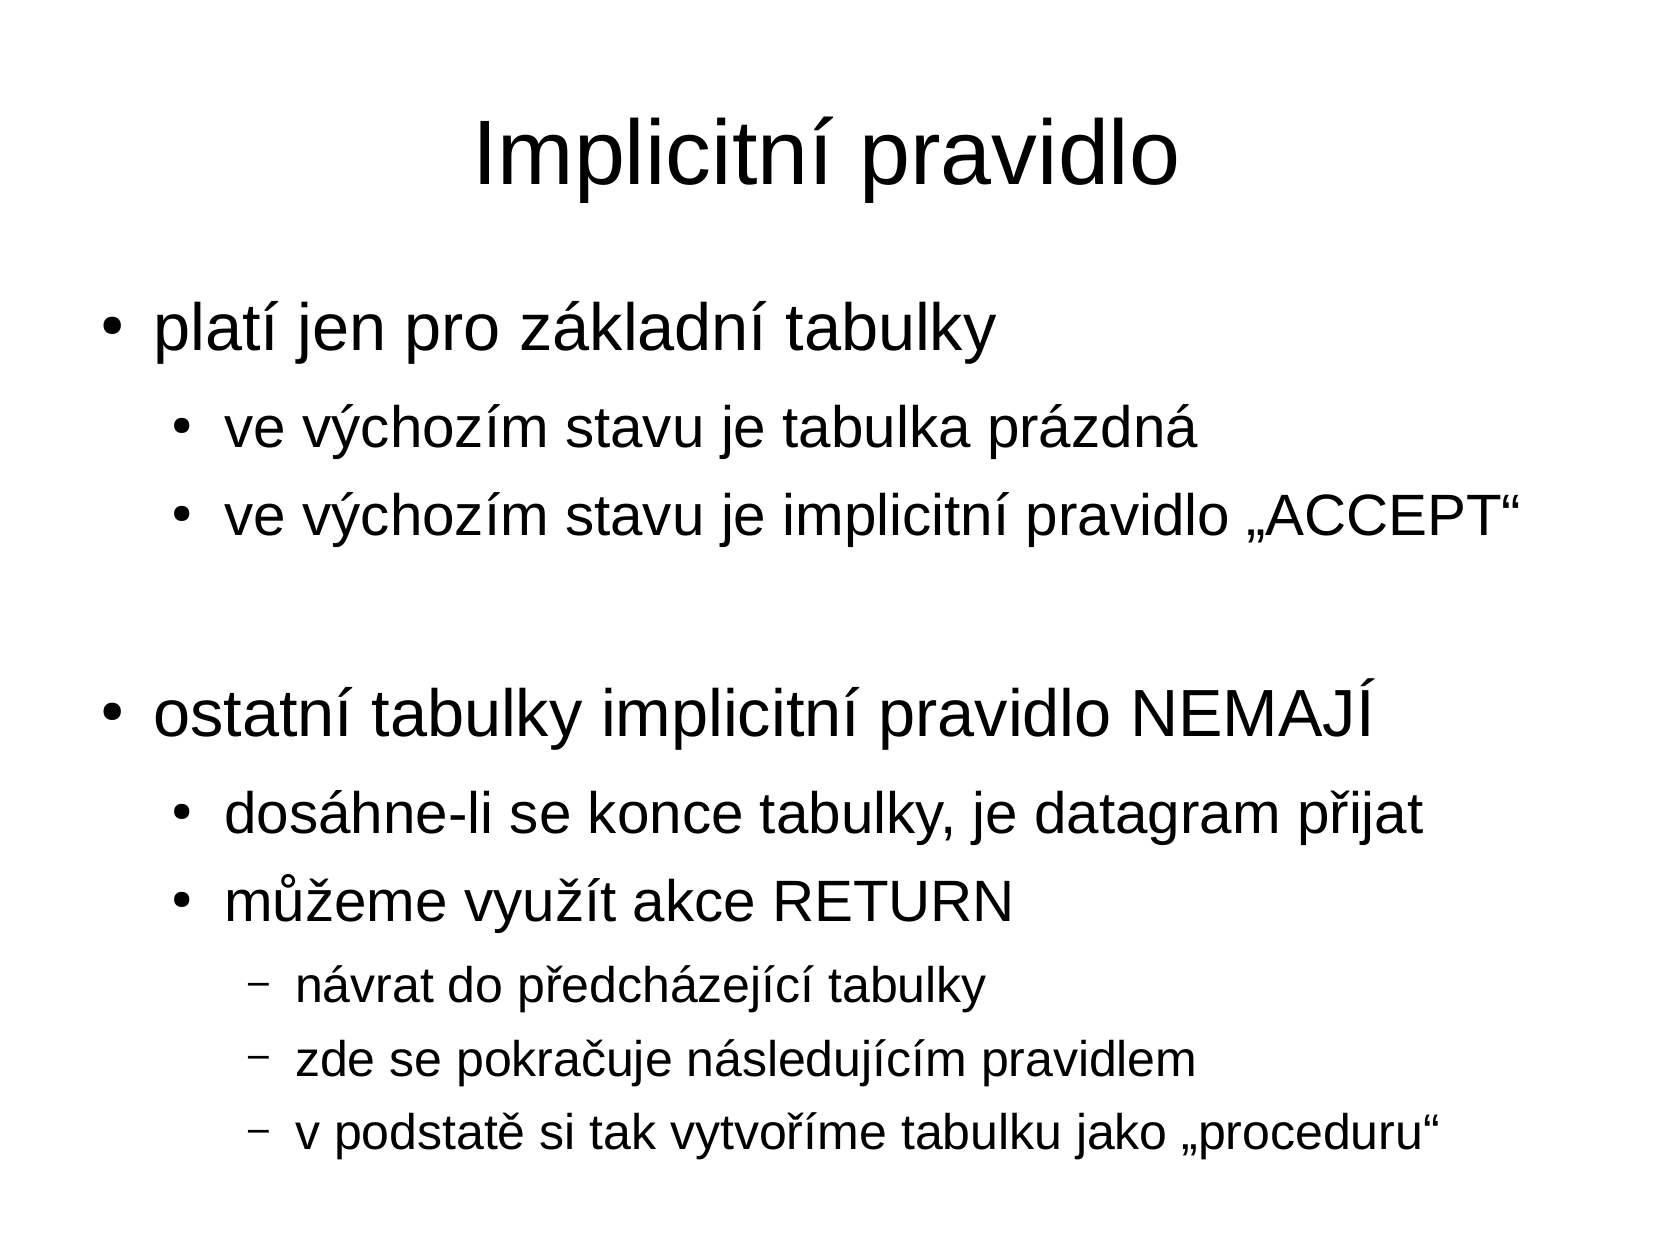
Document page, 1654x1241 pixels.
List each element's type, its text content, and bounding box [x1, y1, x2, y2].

title Implicitní pravidlo [82, 49, 1571, 257]
list platí jen pro základní tabulky ve výchozím stavu je tabulka prázdná ve výchozím stavu je implicitní pravidlo „ACCEPT“ ostatní tabulky implicitní pravidlo NEMAJÍ dosáhne-li se konce tabulky, je datagram přijat můžeme využít akce RETURN návrat do předcházející tabulky zde se pokračuje následujícím pravidlem v podstatě si tak vytvoříme tabulku jako „proceduru“ [82, 290, 1571, 1161]
